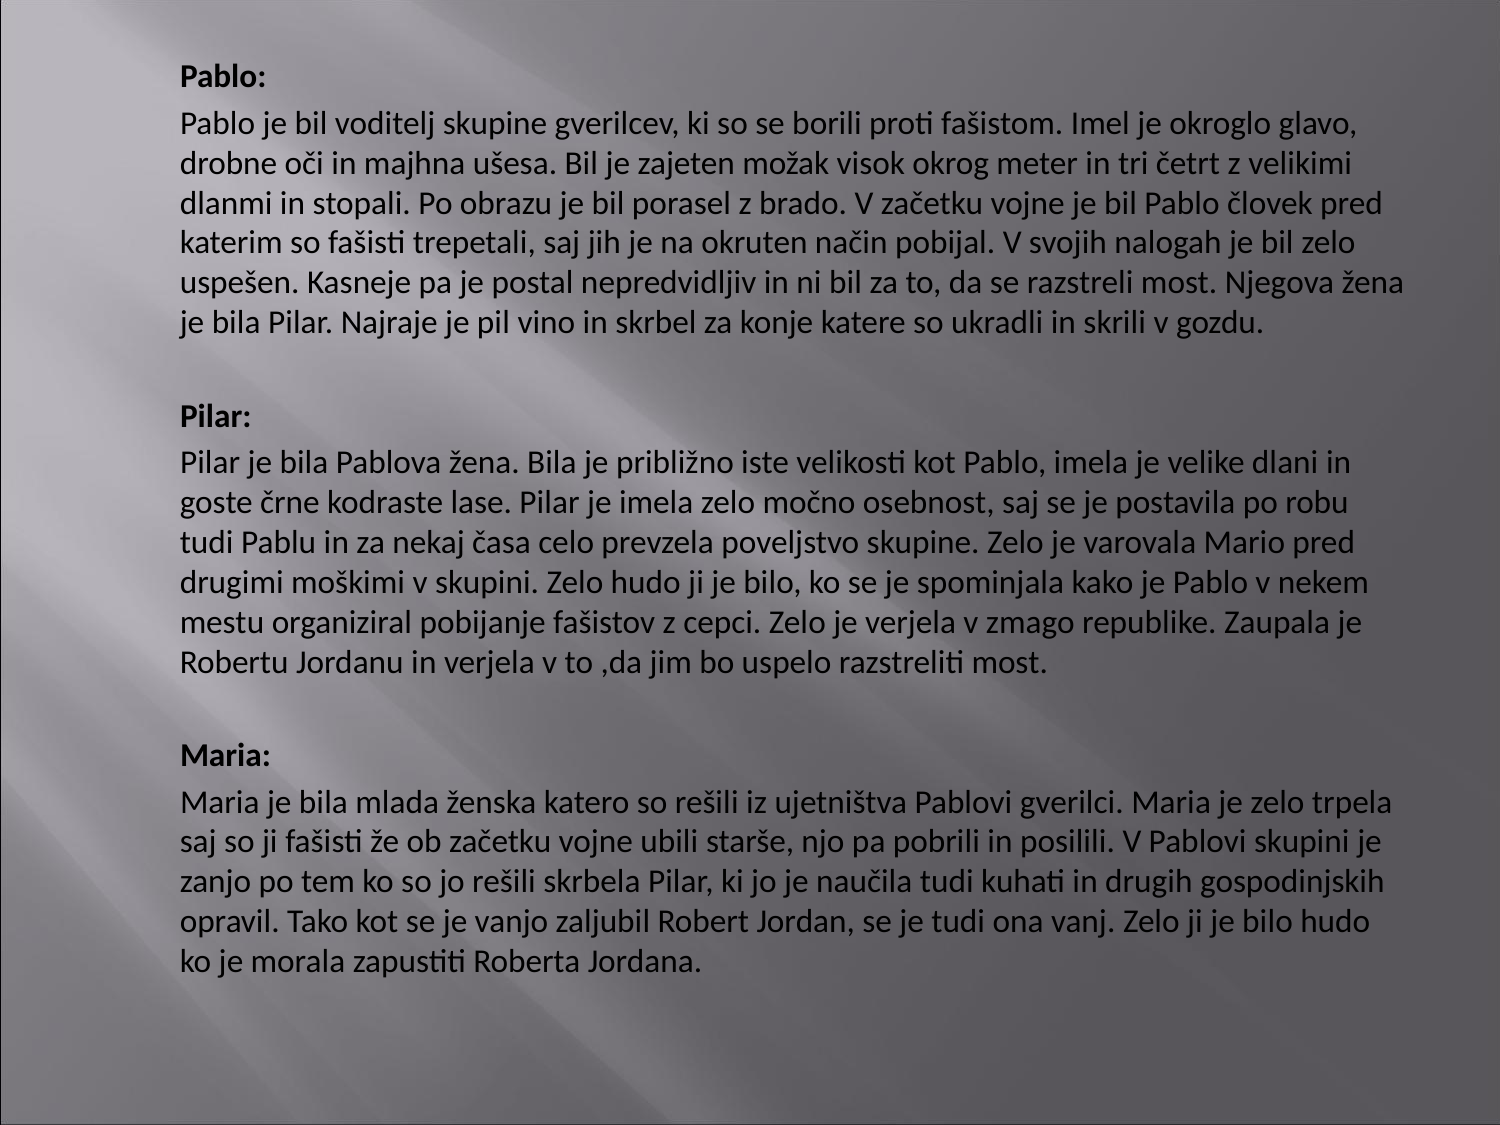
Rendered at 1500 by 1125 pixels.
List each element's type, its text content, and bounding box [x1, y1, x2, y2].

list Pablo: Pablo je bil voditelj skupine gverilcev, ki so se borili proti fašistom. Imel je okroglo glavo, drobne oči in majhna ušesa. Bil je zajeten možak visok okrog meter in tri četrt z velikimi dlanmi in stopali. Po obrazu je bil porasel z brado. V začetku vojne je bil Pablo človek pred katerim so fašisti trepetali, saj jih je na okruten način pobijal. V svojih nalogah je bil zelo uspešen. Kasneje pa je postal nepredvidljiv in ni bil za to, da se razstreli most. Njegova žena je bila Pilar. Najraje je pil vino in skrbel za konje katere so ukradli in skrili v gozdu. Pilar: Pilar je bila Pablova žena. Bila je približno iste velikosti kot Pablo, imela je velike dlani in goste črne kodraste lase. Pilar je imela zelo močno osebnost, saj se je postavila po robu tudi Pablu in za nekaj časa celo prevzela poveljstvo skupine. Zelo je varovala Mario pred drugimi moškimi v skupini. Zelo hudo ji je bilo, ko se je spominjala kako je Pablo v nekem mestu organiziral pobijanje fašistov z cepci. Zelo je verjela v zmago republike. Zaupala je Robertu Jordanu in verjela v to ,da jim bo uspelo razstreliti most. Maria: Maria je bila mlada ženska katero so rešili iz ujetništva Pablovi gverilci. Maria je zelo trpela saj so ji fašisti že ob začetku vojne ubili starše, njo pa pobrili in posilili. V Pablovi skupini je zanjo po tem ko so jo rešili skrbela Pilar, ki jo je naučila tudi kuhati in drugih gospodinjskih opravil. Tako kot se je vanjo zaljubil Robert Jordan, se je tudi ona vanj. Zelo ji je bilo hudo ko je morala zapustiti Roberta Jordana. [75, 46, 1425, 1035]
picture [0, 0, 1500, 1125]
